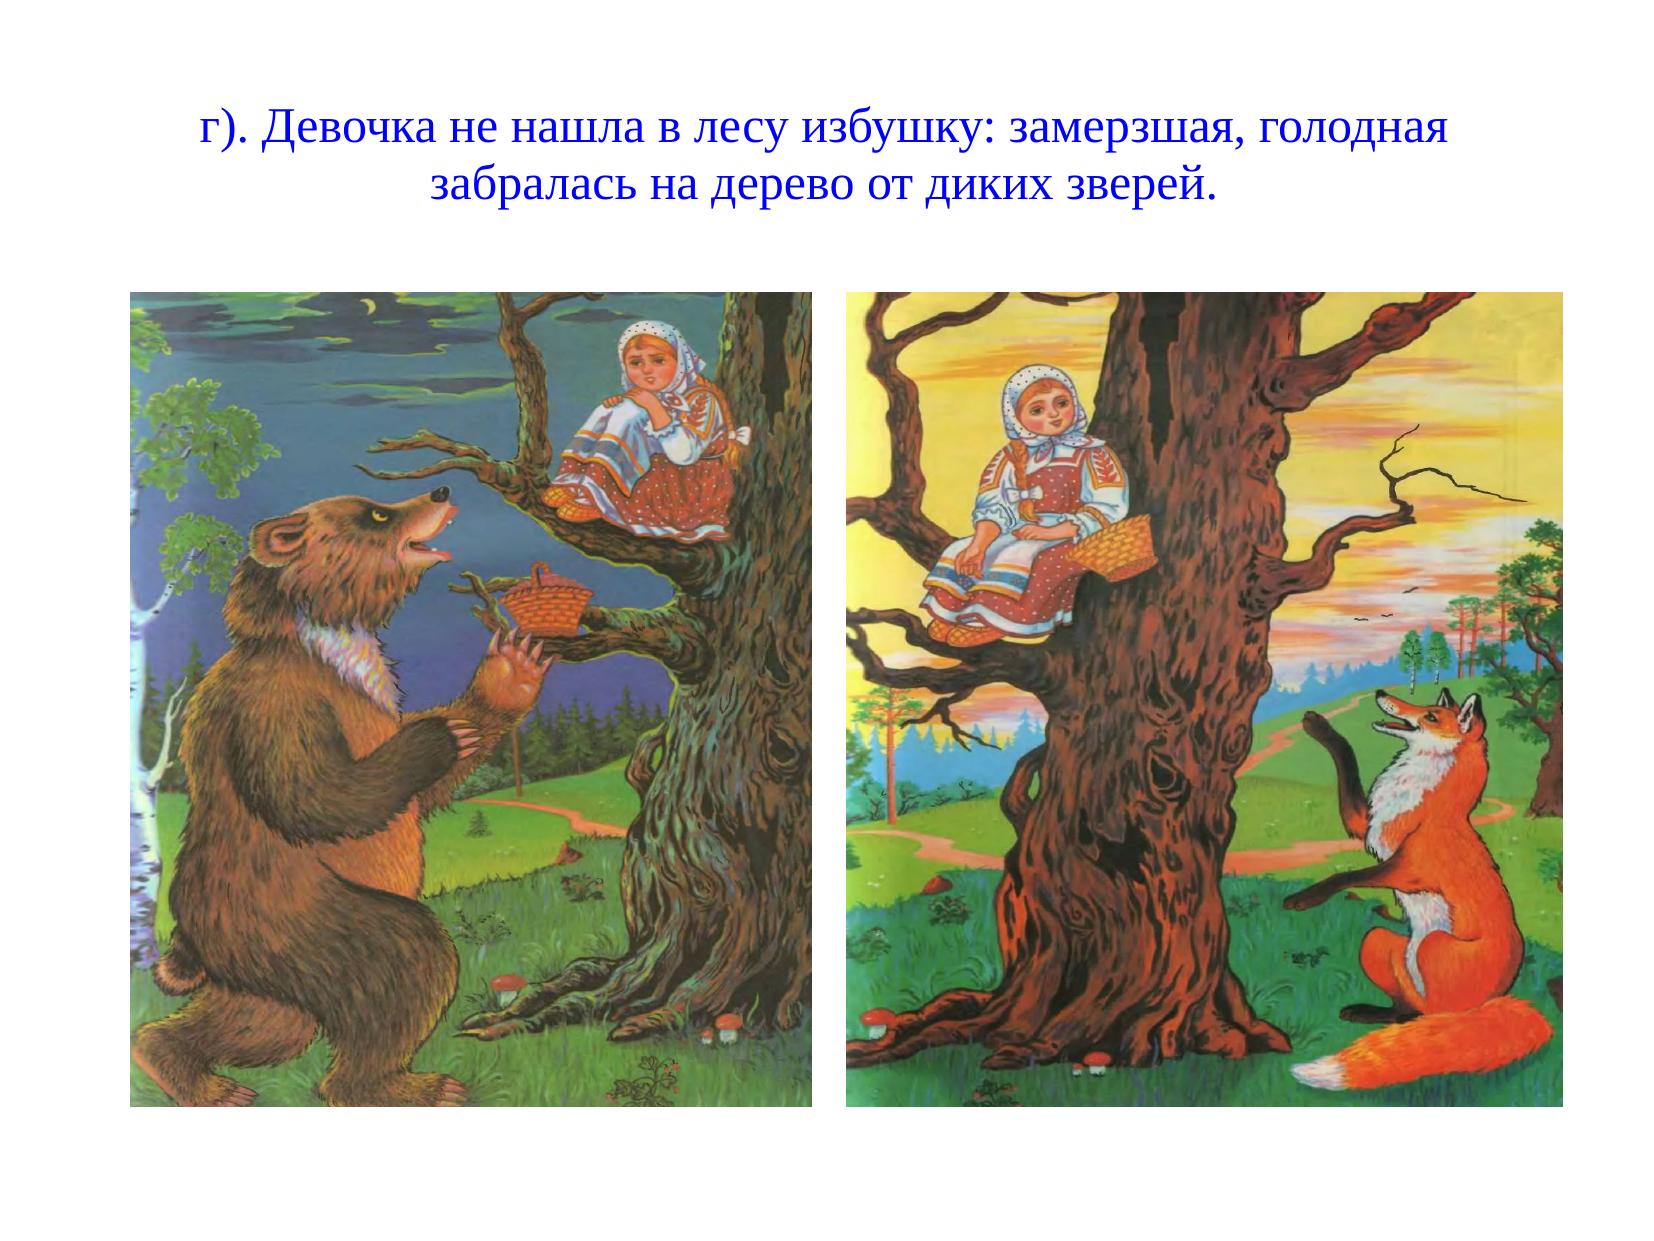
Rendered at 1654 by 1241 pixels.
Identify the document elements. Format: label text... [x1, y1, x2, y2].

picture [846, 292, 1563, 1107]
picture [130, 292, 812, 1107]
title г). Девочка не нашла в лесу избушку: замерзшая, голодная забралась на дерево от диких зверей. [82, 22, 1566, 284]
